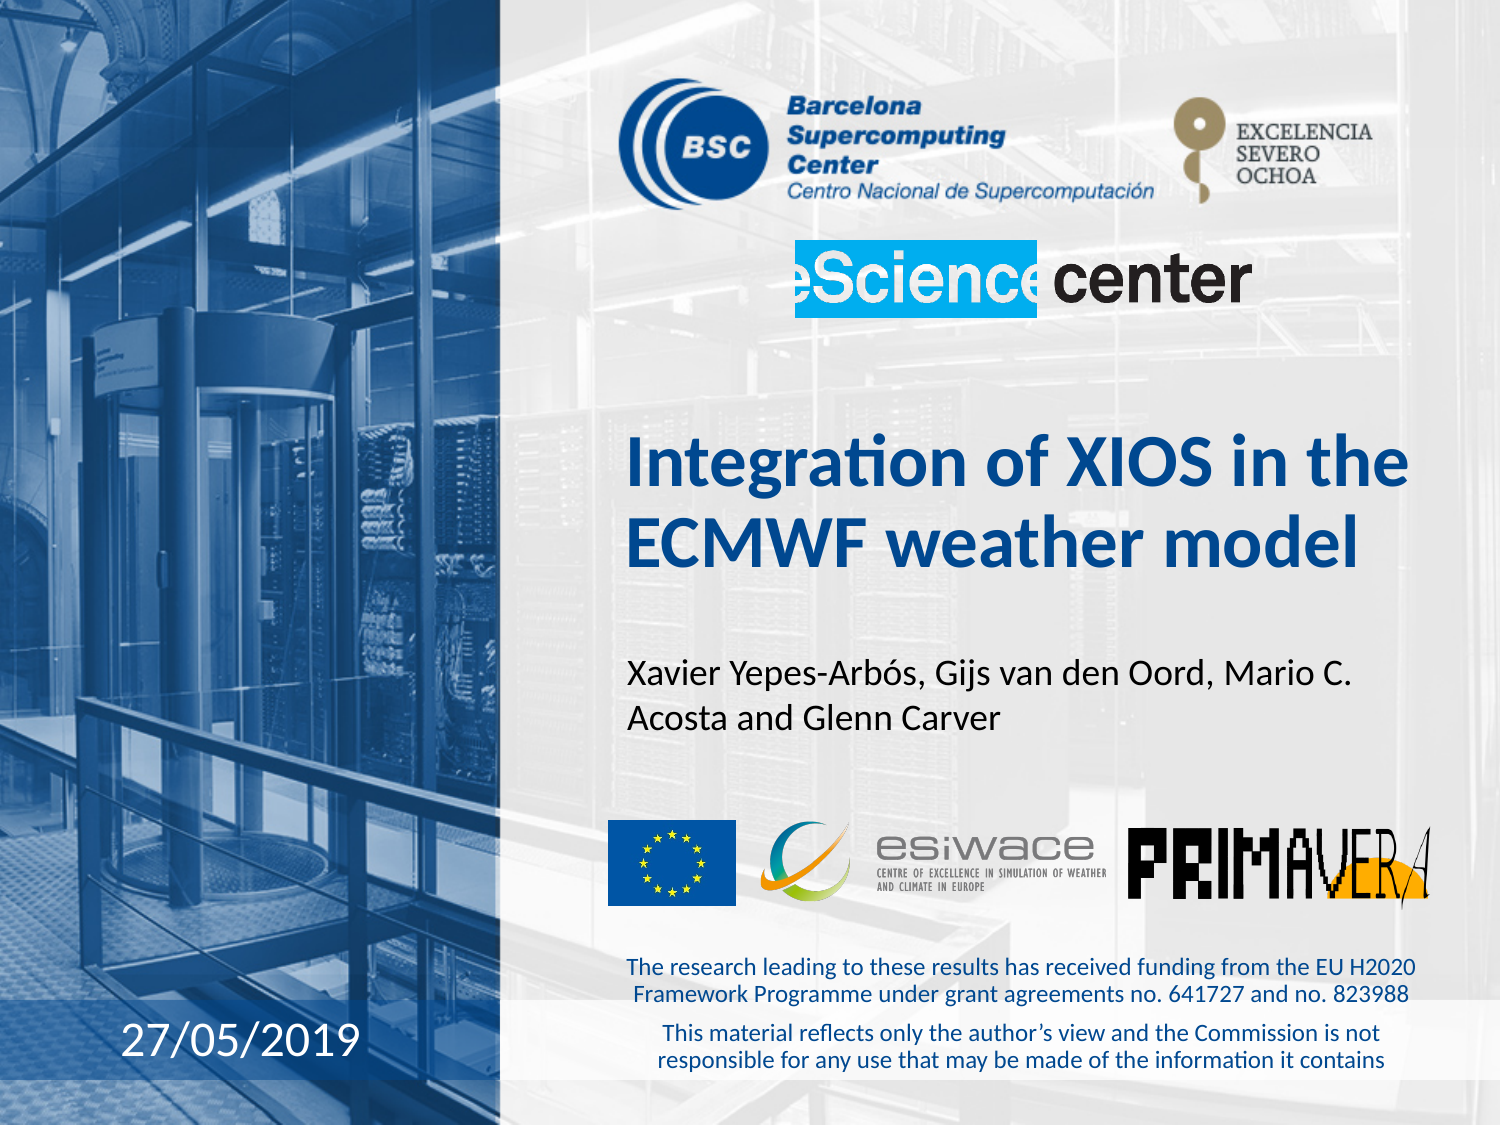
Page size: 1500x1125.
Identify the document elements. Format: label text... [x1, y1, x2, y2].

text_box 27/05/2019 [40, 999, 441, 1080]
text_box Integration of XIOS in the ECMWF weather model [610, 373, 1437, 632]
picture [0, 0, 1500, 1125]
text_box The research leading to these results has received funding from the EU H2020 Framework Programme under grant agreements no. 641727 and no. 823988 This material reflects only the author’s view and the Commission is not responsible for any use that may be made of the information it contains [595, 938, 1449, 1089]
text_box Xavier Yepes-Arbós, Gijs van den Oord, Mario C. Acosta and Glenn Carver [612, 619, 1437, 767]
